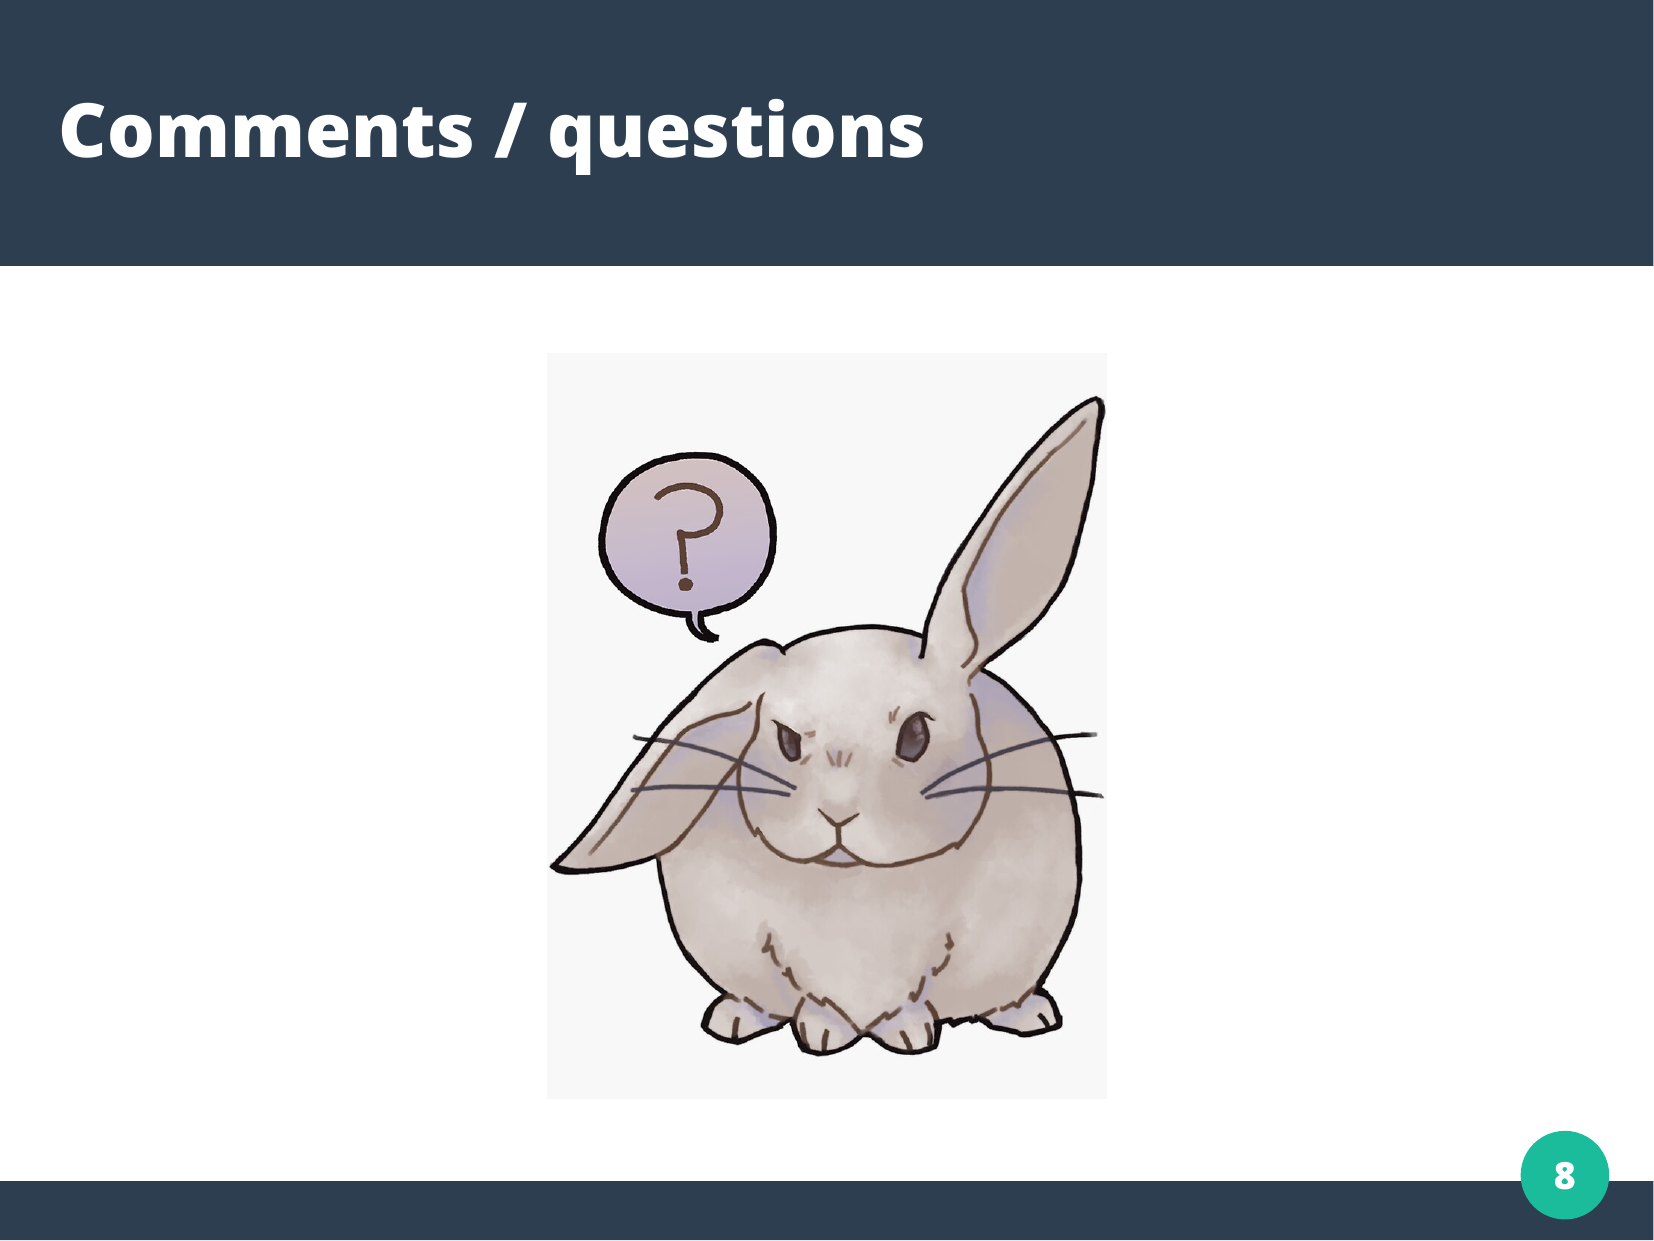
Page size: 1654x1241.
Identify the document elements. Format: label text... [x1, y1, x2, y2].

title Comments / questions [58, 49, 1595, 207]
picture [547, 353, 1107, 1099]
